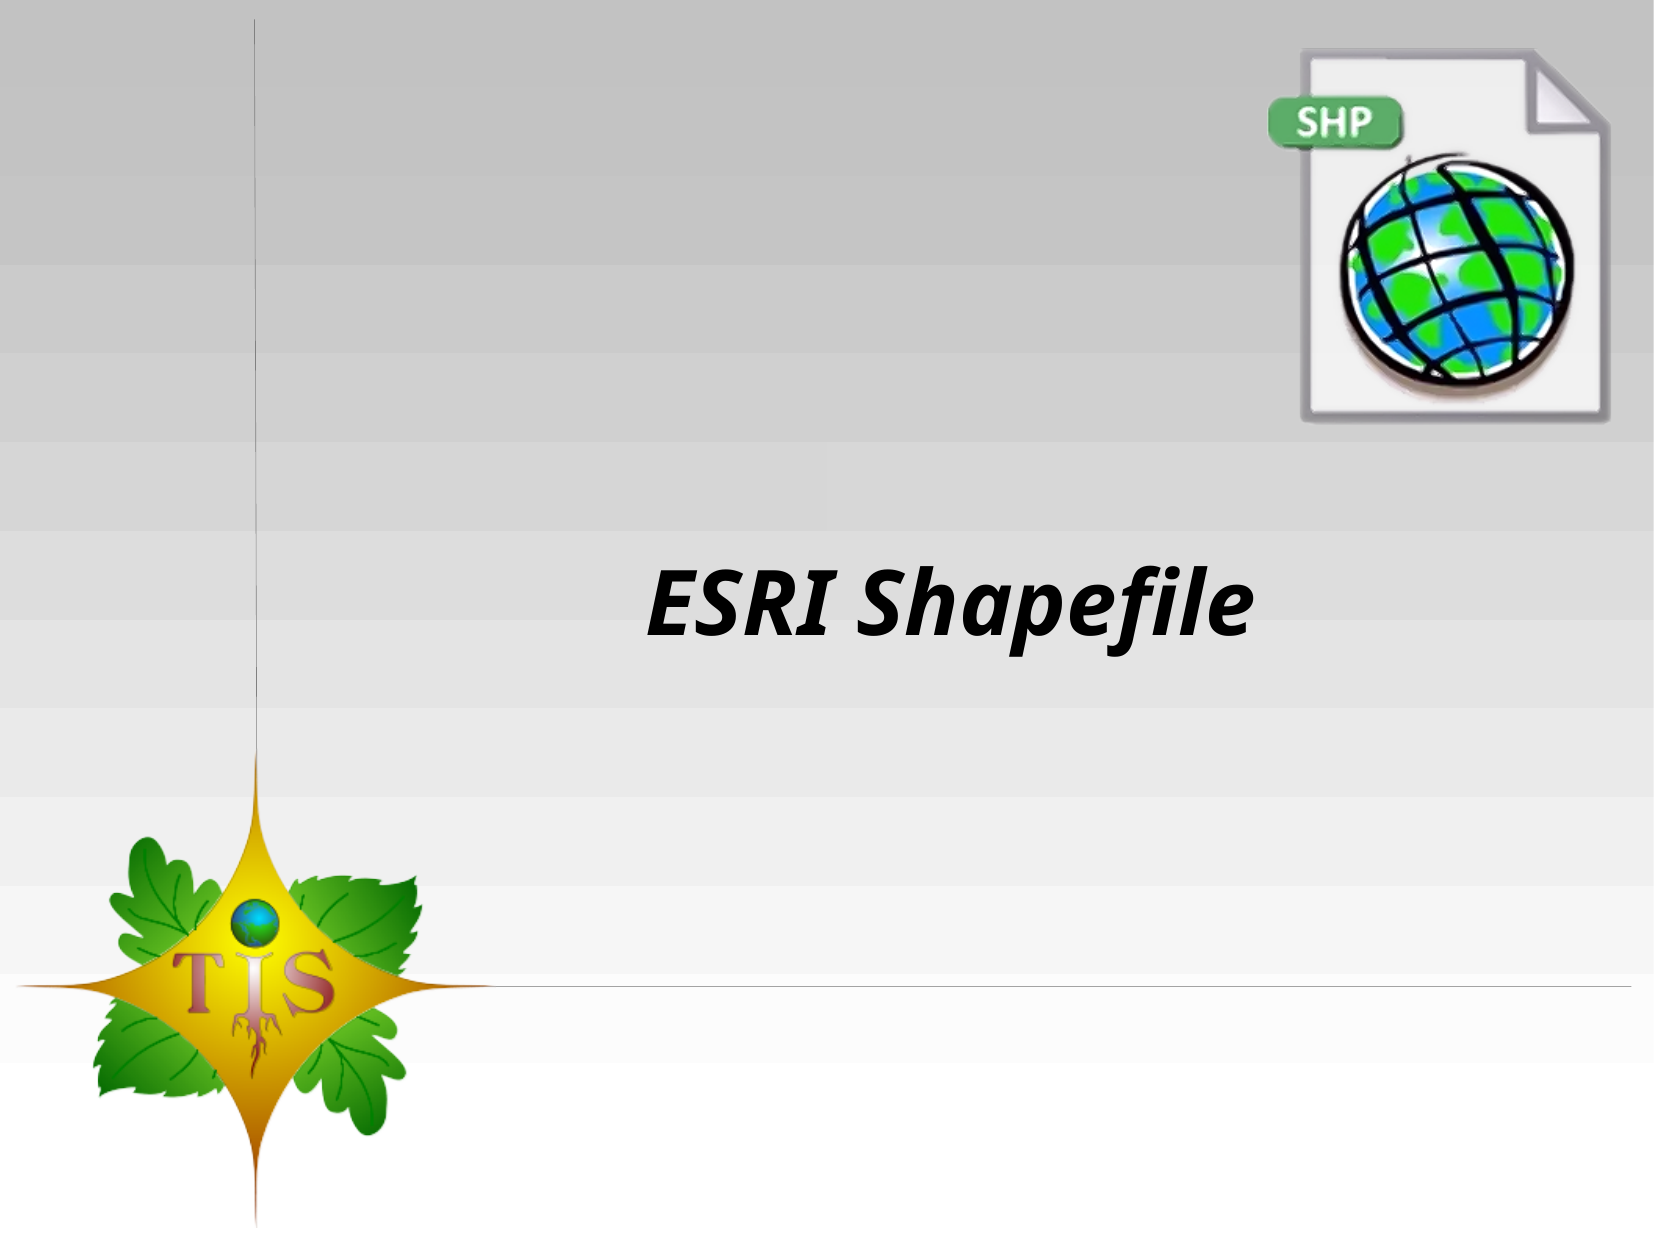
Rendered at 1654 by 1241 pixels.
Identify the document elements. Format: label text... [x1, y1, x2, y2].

picture [0, 0, 1654, 1241]
title ESRI Shapefile [295, 332, 1607, 849]
